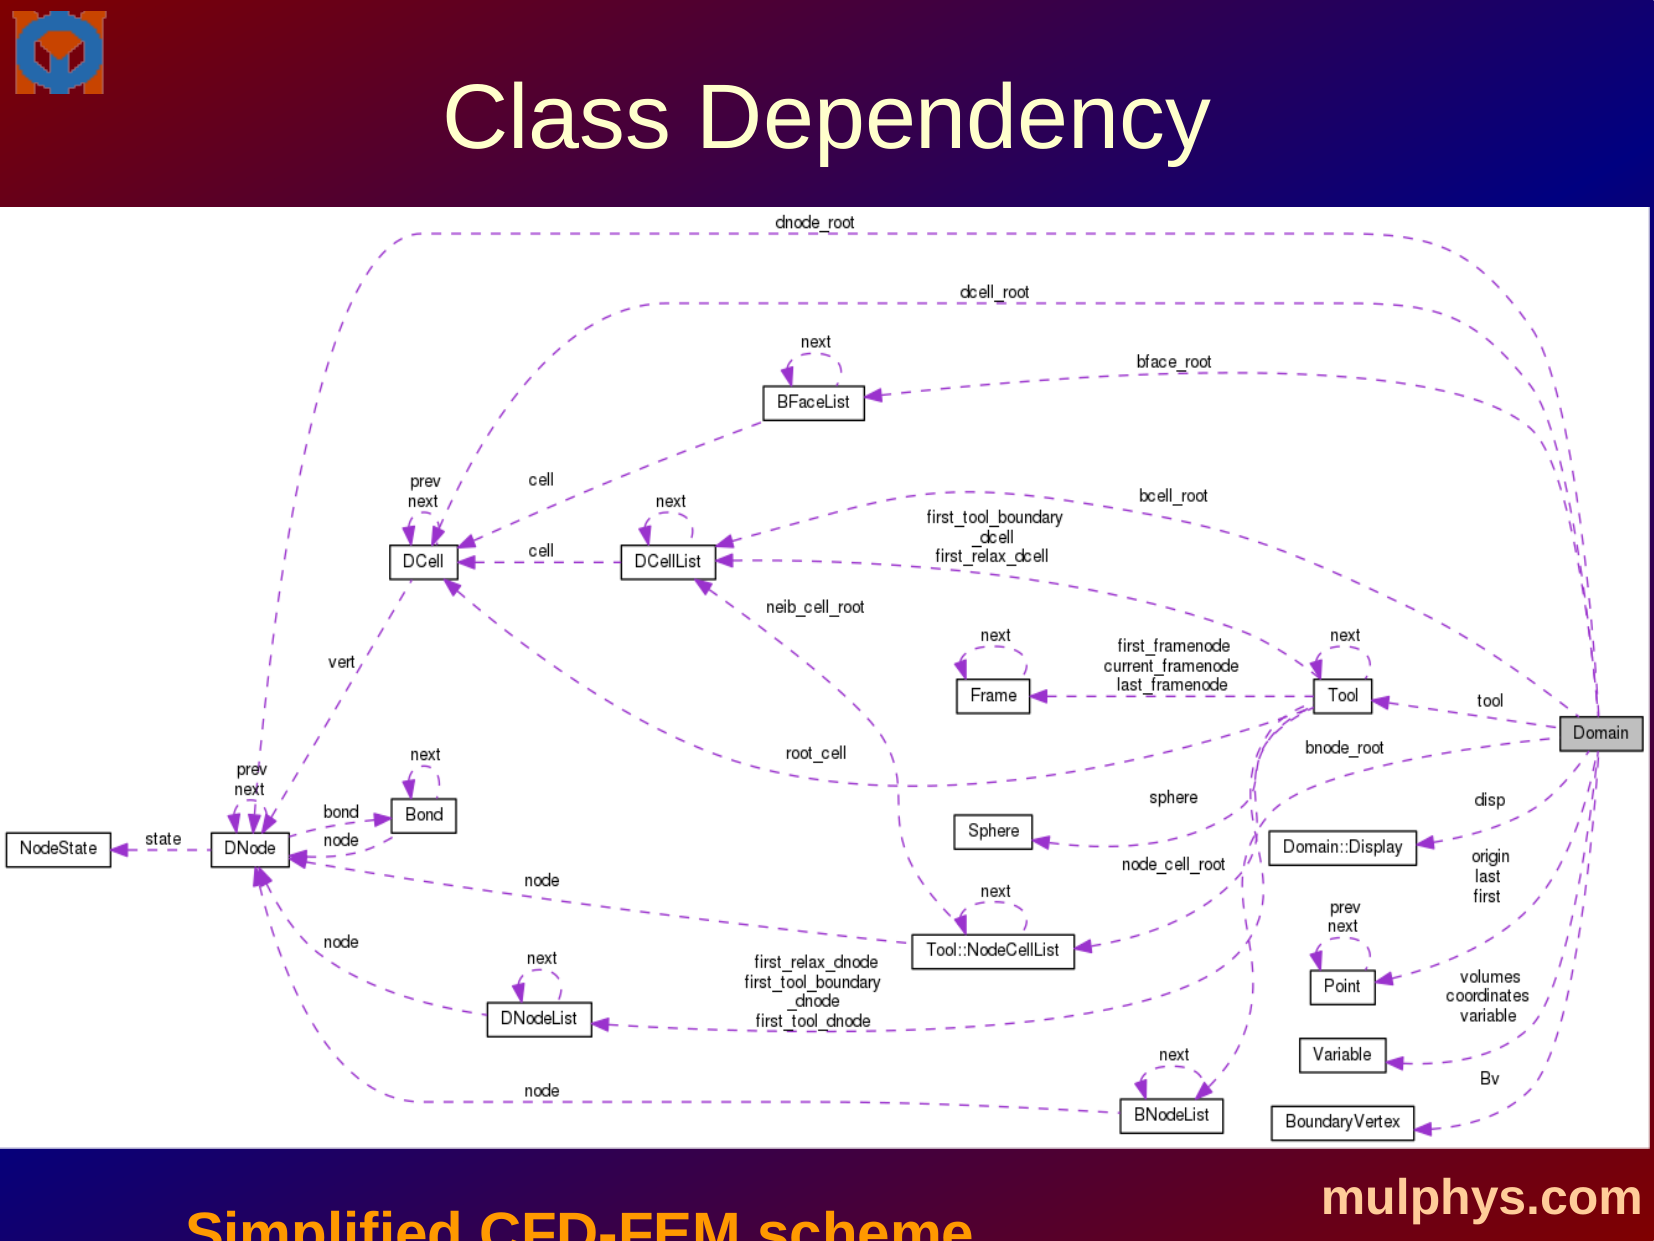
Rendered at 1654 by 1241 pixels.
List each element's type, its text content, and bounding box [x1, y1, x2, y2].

picture [11, 11, 110, 95]
picture [0, 207, 1650, 1149]
text_box Simplified CFD-FEM scheme [110, 1159, 1220, 1241]
title Class Dependency [121, 8, 1534, 207]
text_box mulphys.com [1320, 1164, 1644, 1225]
